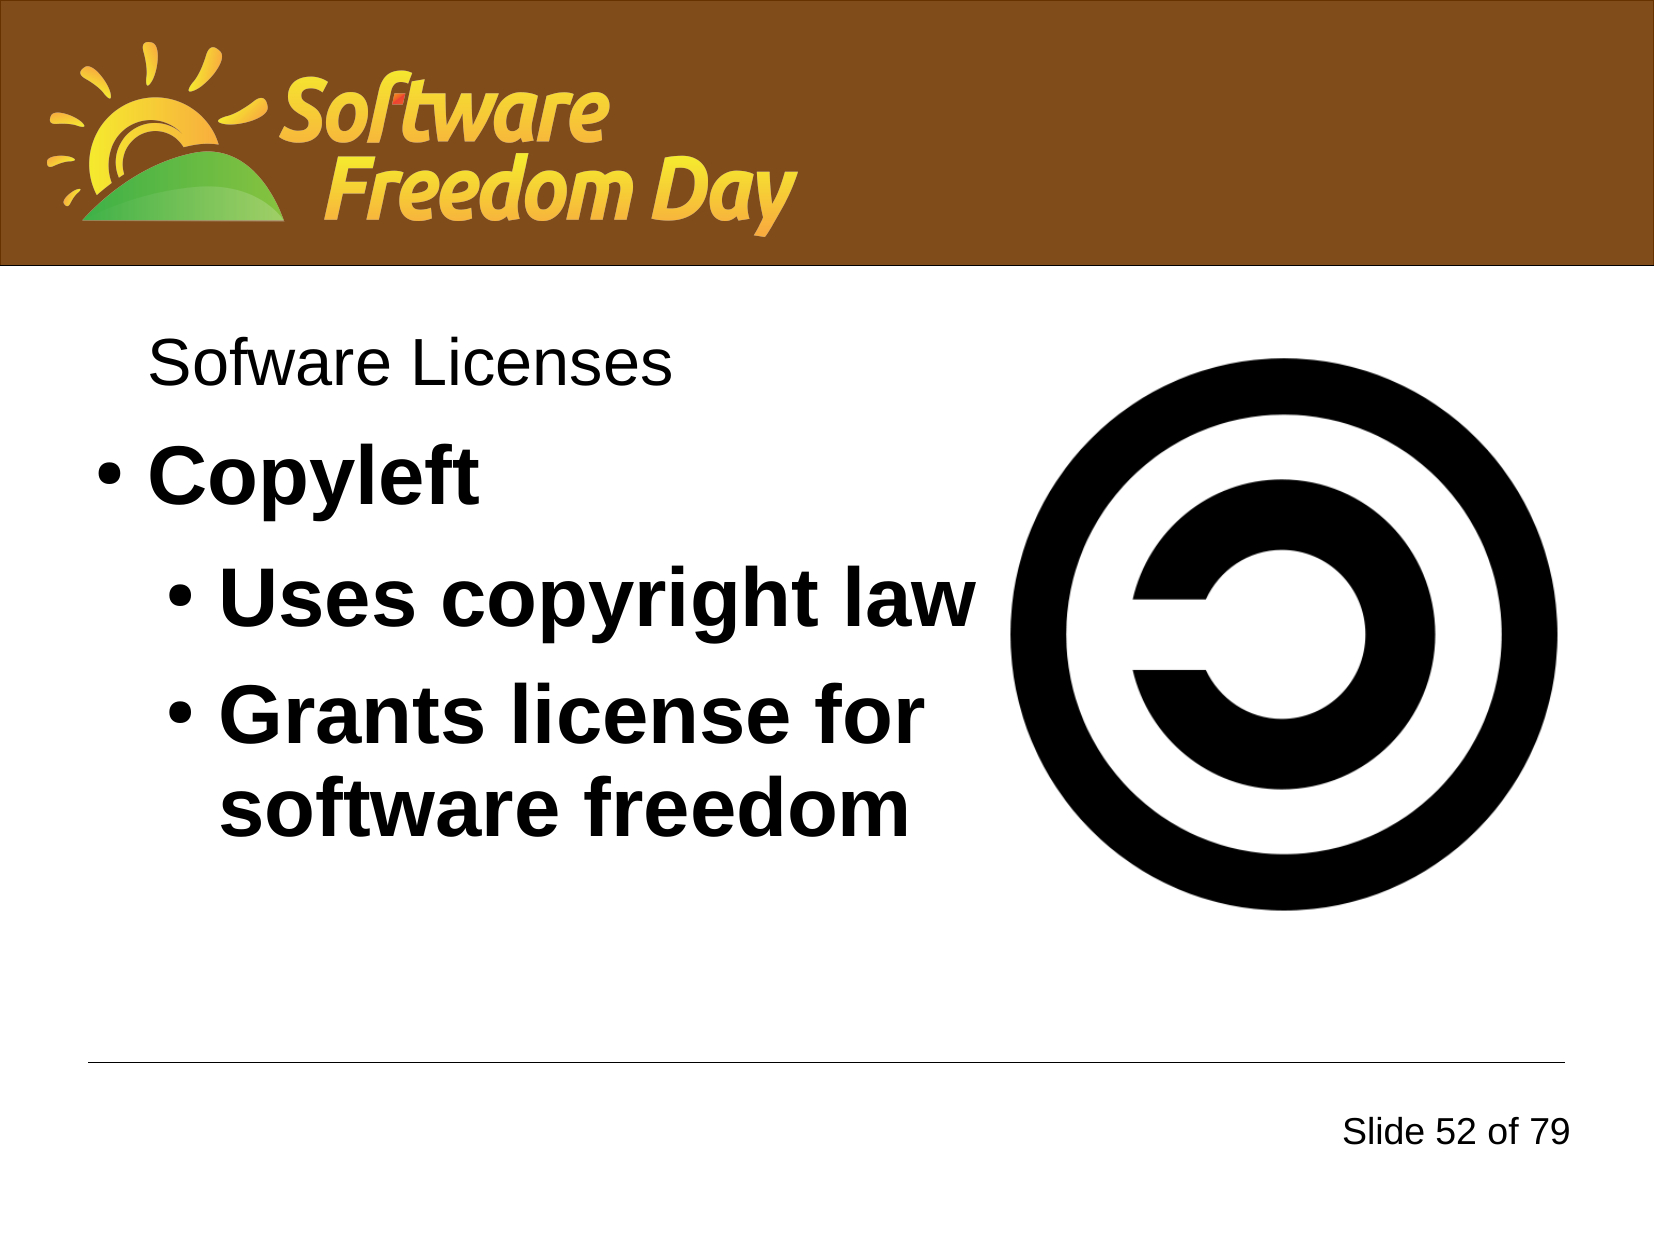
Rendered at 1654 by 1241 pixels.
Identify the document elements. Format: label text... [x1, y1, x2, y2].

picture [1003, 354, 1565, 916]
picture [47, 42, 798, 237]
list Sofware Licenses Copyleft Uses copyright law Grants license for software freedom [76, 324, 1004, 1045]
